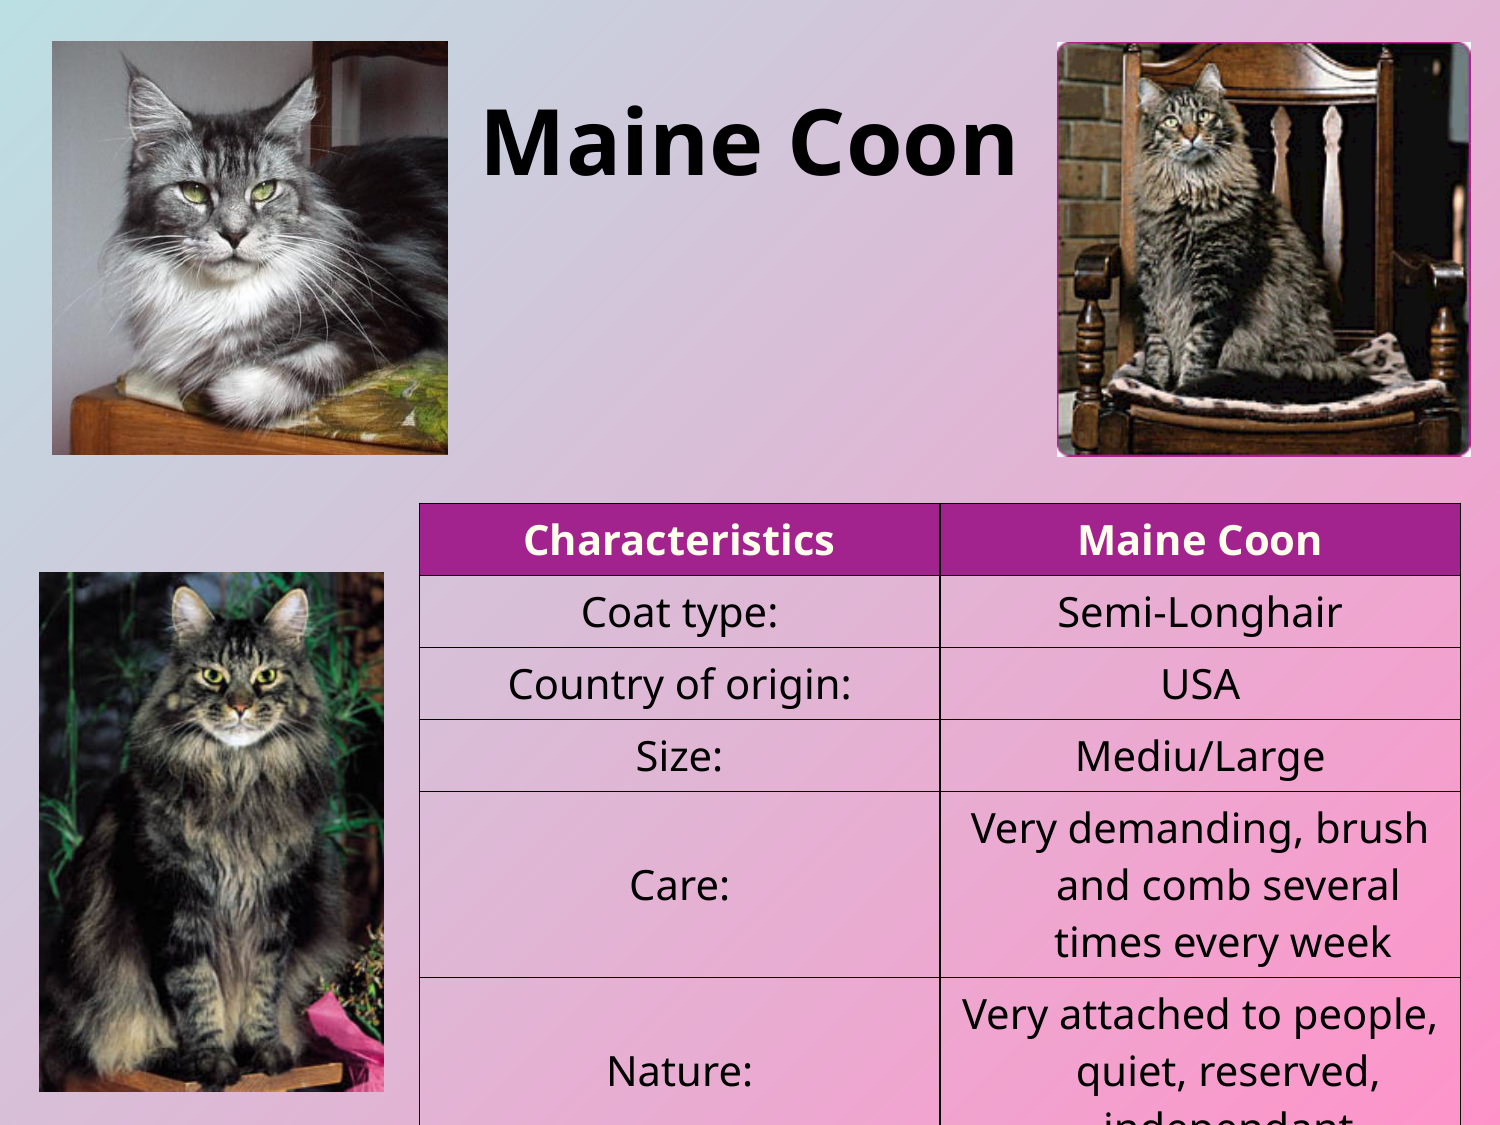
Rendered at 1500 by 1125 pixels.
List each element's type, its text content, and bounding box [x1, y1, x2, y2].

table_header Characteristics [420, 504, 939, 575]
chart [41, 574, 386, 1094]
table_cell Very demanding, brush and comb several times every week [941, 792, 1460, 977]
table_cell Care: [420, 792, 939, 977]
table_cell Semi-Longhair [941, 576, 1460, 647]
picture [52, 41, 448, 455]
picture [39, 572, 384, 1092]
title Maine Coon [451, 45, 1057, 233]
chart [53, 42, 451, 457]
picture [1057, 42, 1471, 457]
table_header Maine Coon [941, 504, 1460, 575]
table_cell Country of origin: [420, 648, 939, 719]
table_cell USA [941, 648, 1460, 719]
table_cell Mediu/Large [941, 720, 1460, 791]
table_cell Very attached to people, quiet, reserved, independant [941, 978, 1460, 1125]
table_cell Nature: [420, 978, 939, 1125]
table_cell Coat type: [420, 576, 939, 647]
table_cell Size: [420, 720, 939, 791]
